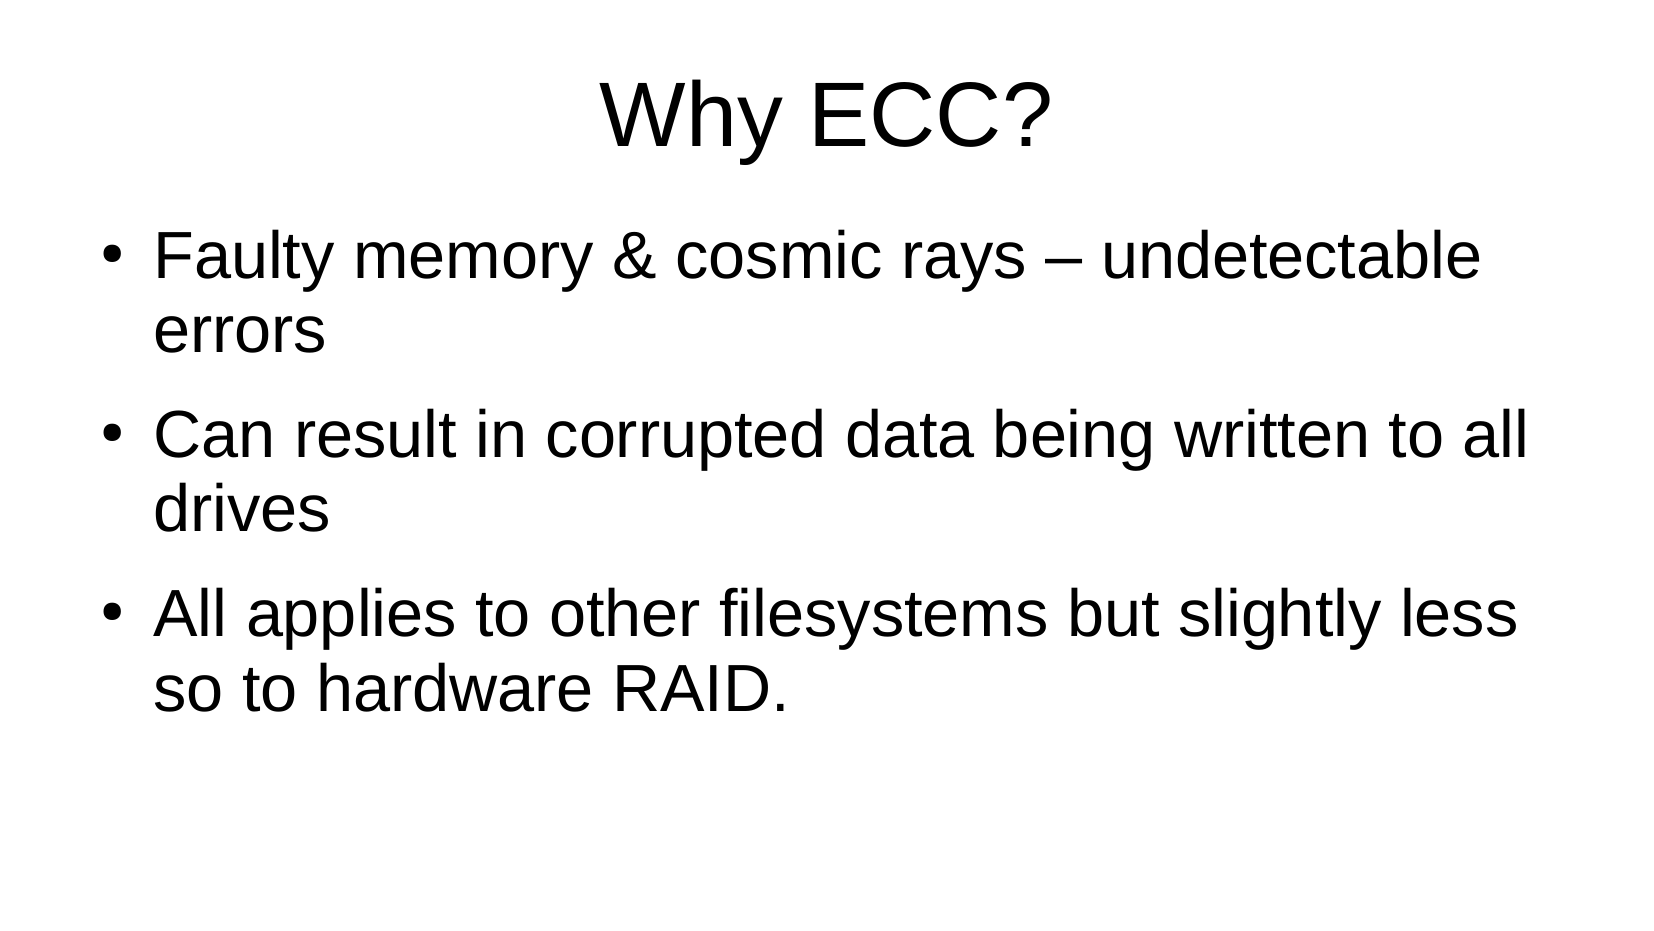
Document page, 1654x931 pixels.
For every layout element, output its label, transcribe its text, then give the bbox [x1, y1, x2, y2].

list Faulty memory & cosmic rays – undetectable errors Can result in corrupted data being written to all drives All applies to other filesystems but slightly less so to hardware RAID. [82, 217, 1571, 758]
title Why ECC? [82, 37, 1571, 193]
